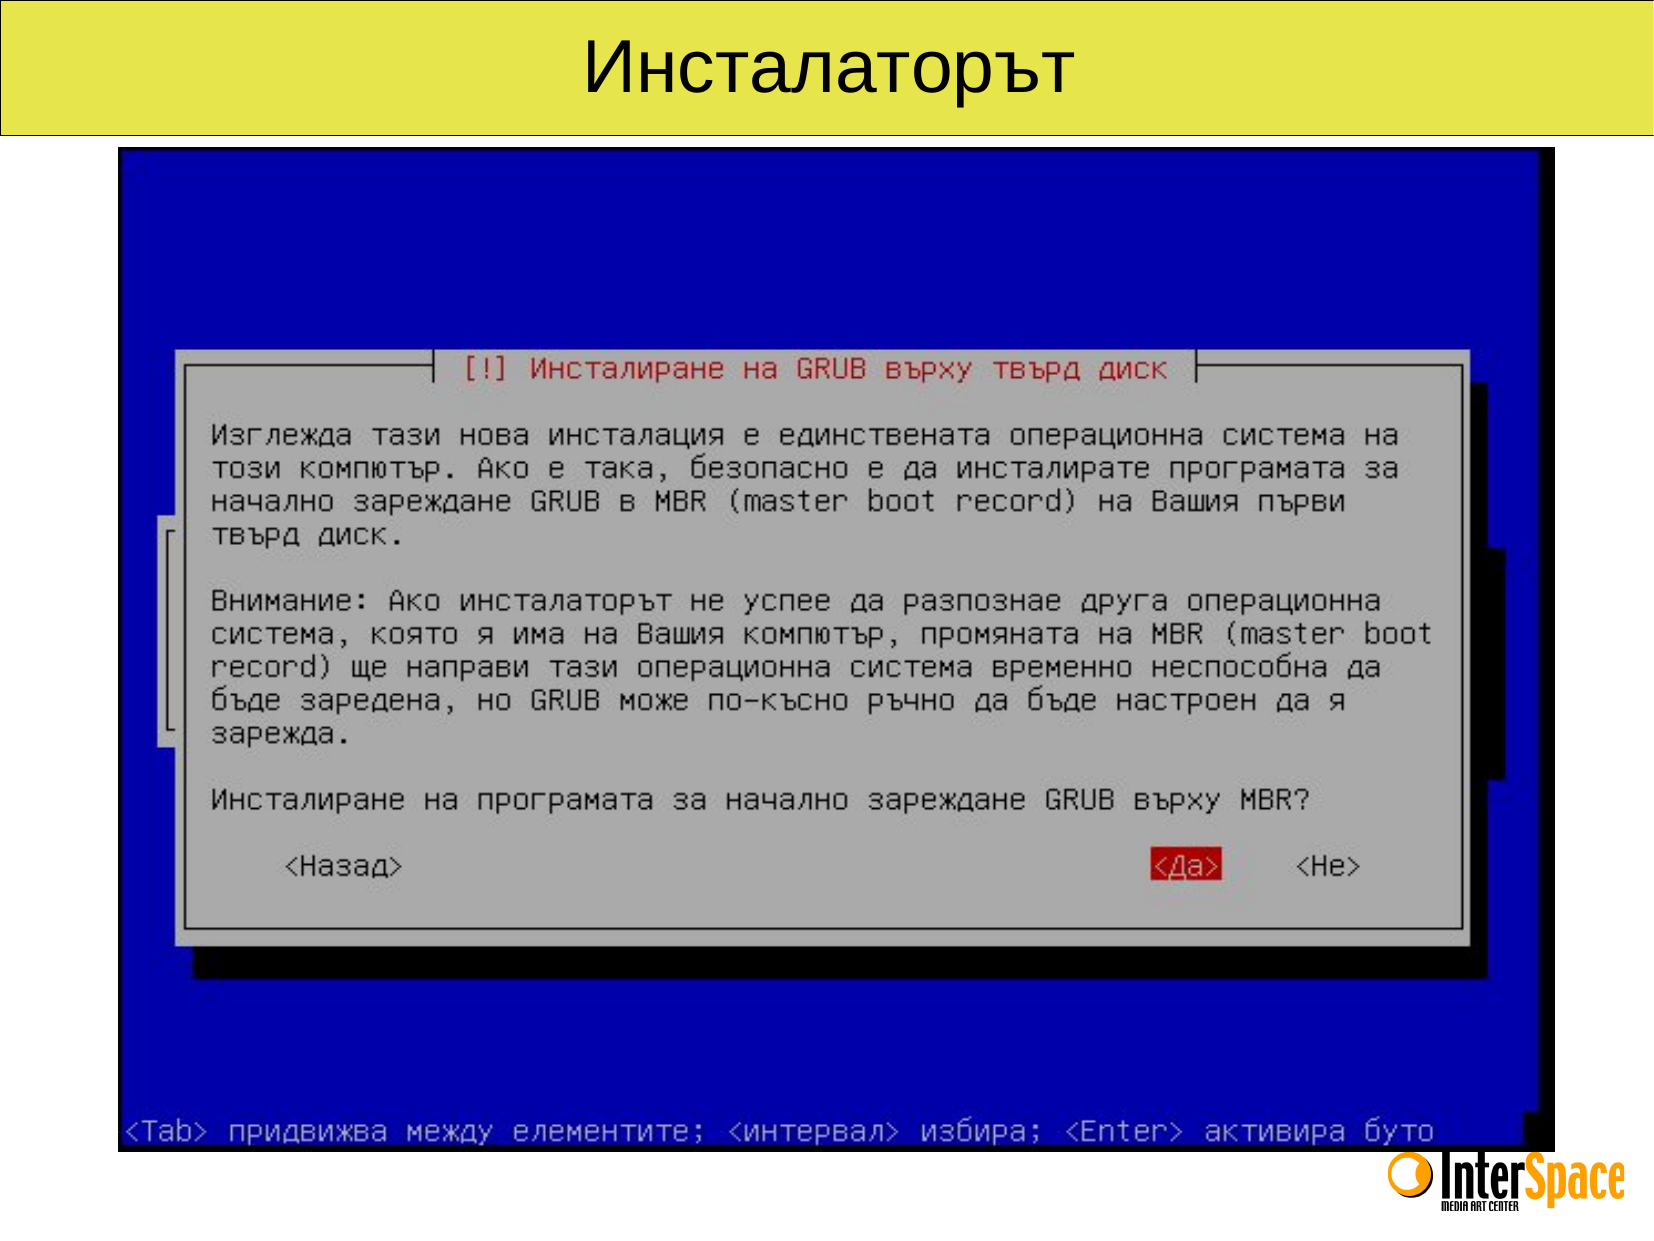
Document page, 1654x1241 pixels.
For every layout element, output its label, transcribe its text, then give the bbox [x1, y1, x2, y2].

title Инсталаторът [123, 14, 1536, 119]
picture [118, 147, 1555, 1152]
